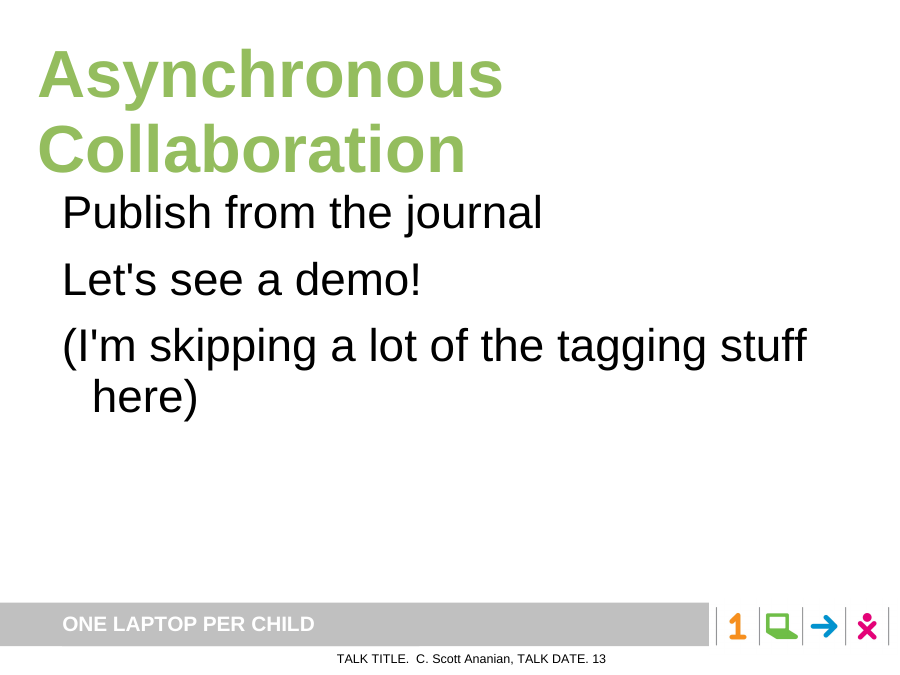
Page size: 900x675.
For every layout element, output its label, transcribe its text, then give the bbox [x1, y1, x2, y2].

picture [844, 598, 898, 655]
list Publish from the journal Let's see a demo! (I'm skipping a lot of the tagging stuff here) [61, 187, 844, 675]
title Asynchronous Collaboration [37, 37, 856, 211]
